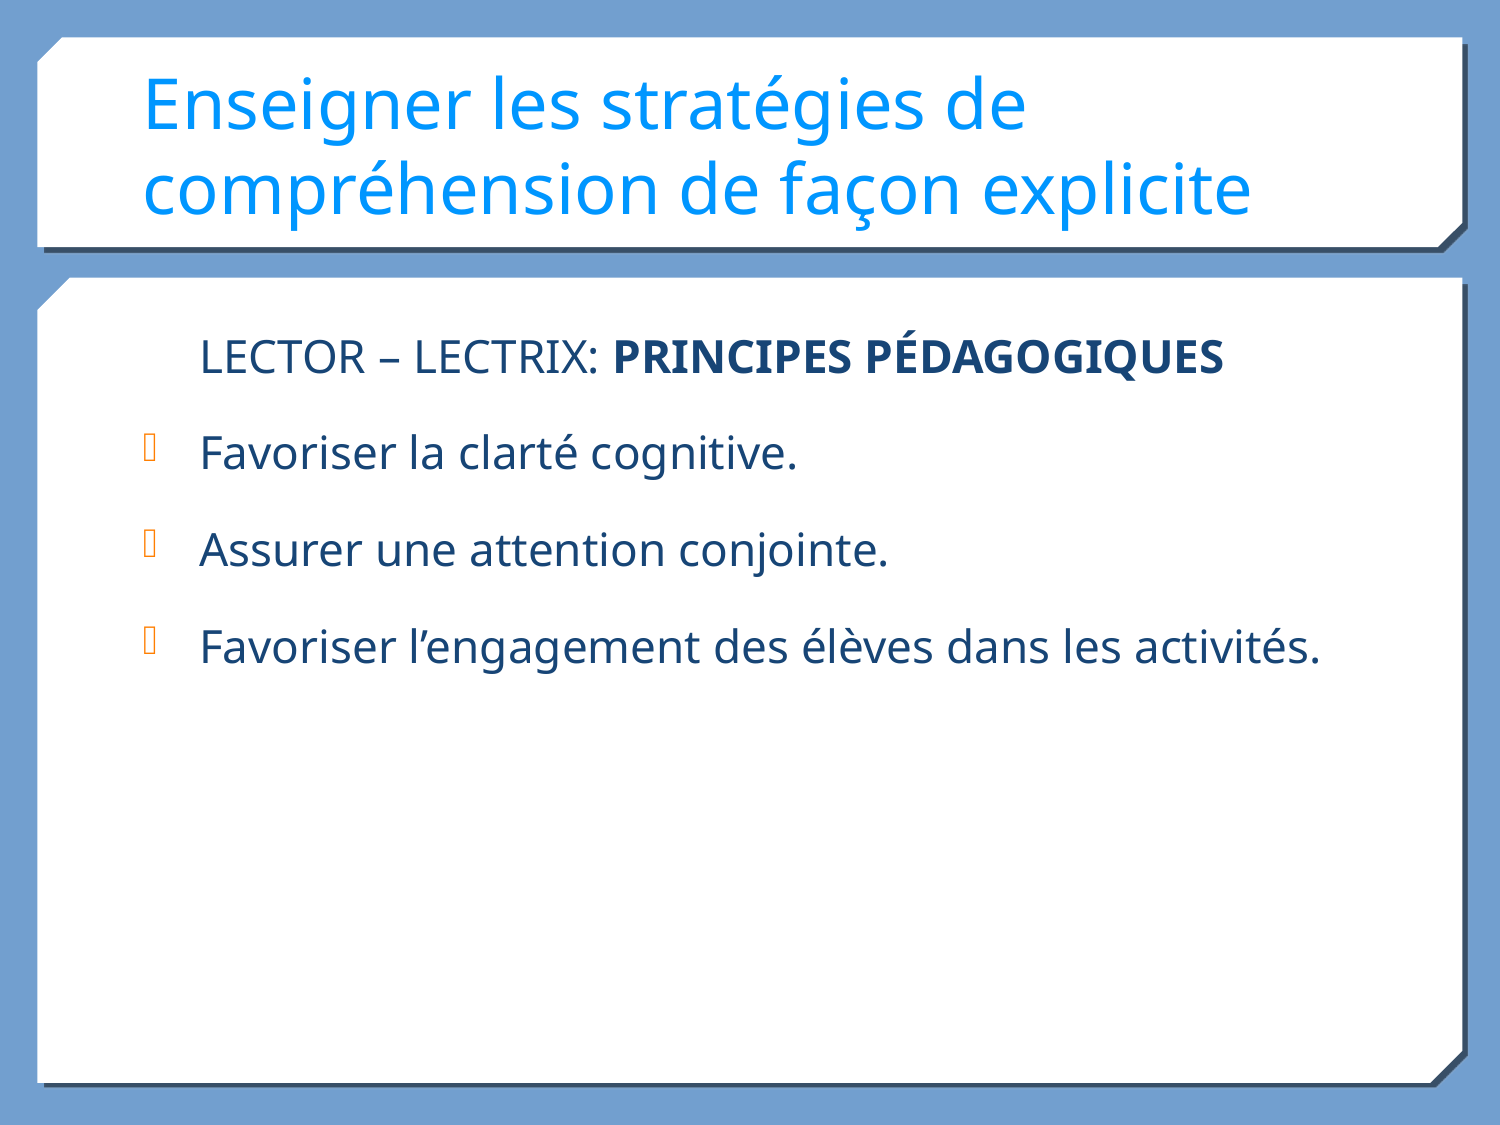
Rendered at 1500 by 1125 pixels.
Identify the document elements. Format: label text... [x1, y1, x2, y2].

list LECTOR – LECTRIX: PRINCIPES PÉDAGOGIQUES Favoriser la clarté cognitive. Assurer une attention conjointe. Favoriser l’engagement des élèves dans les activités. [127, 319, 1372, 978]
title Enseigner les stratégies de compréhension de façon explicite [127, 48, 1372, 236]
